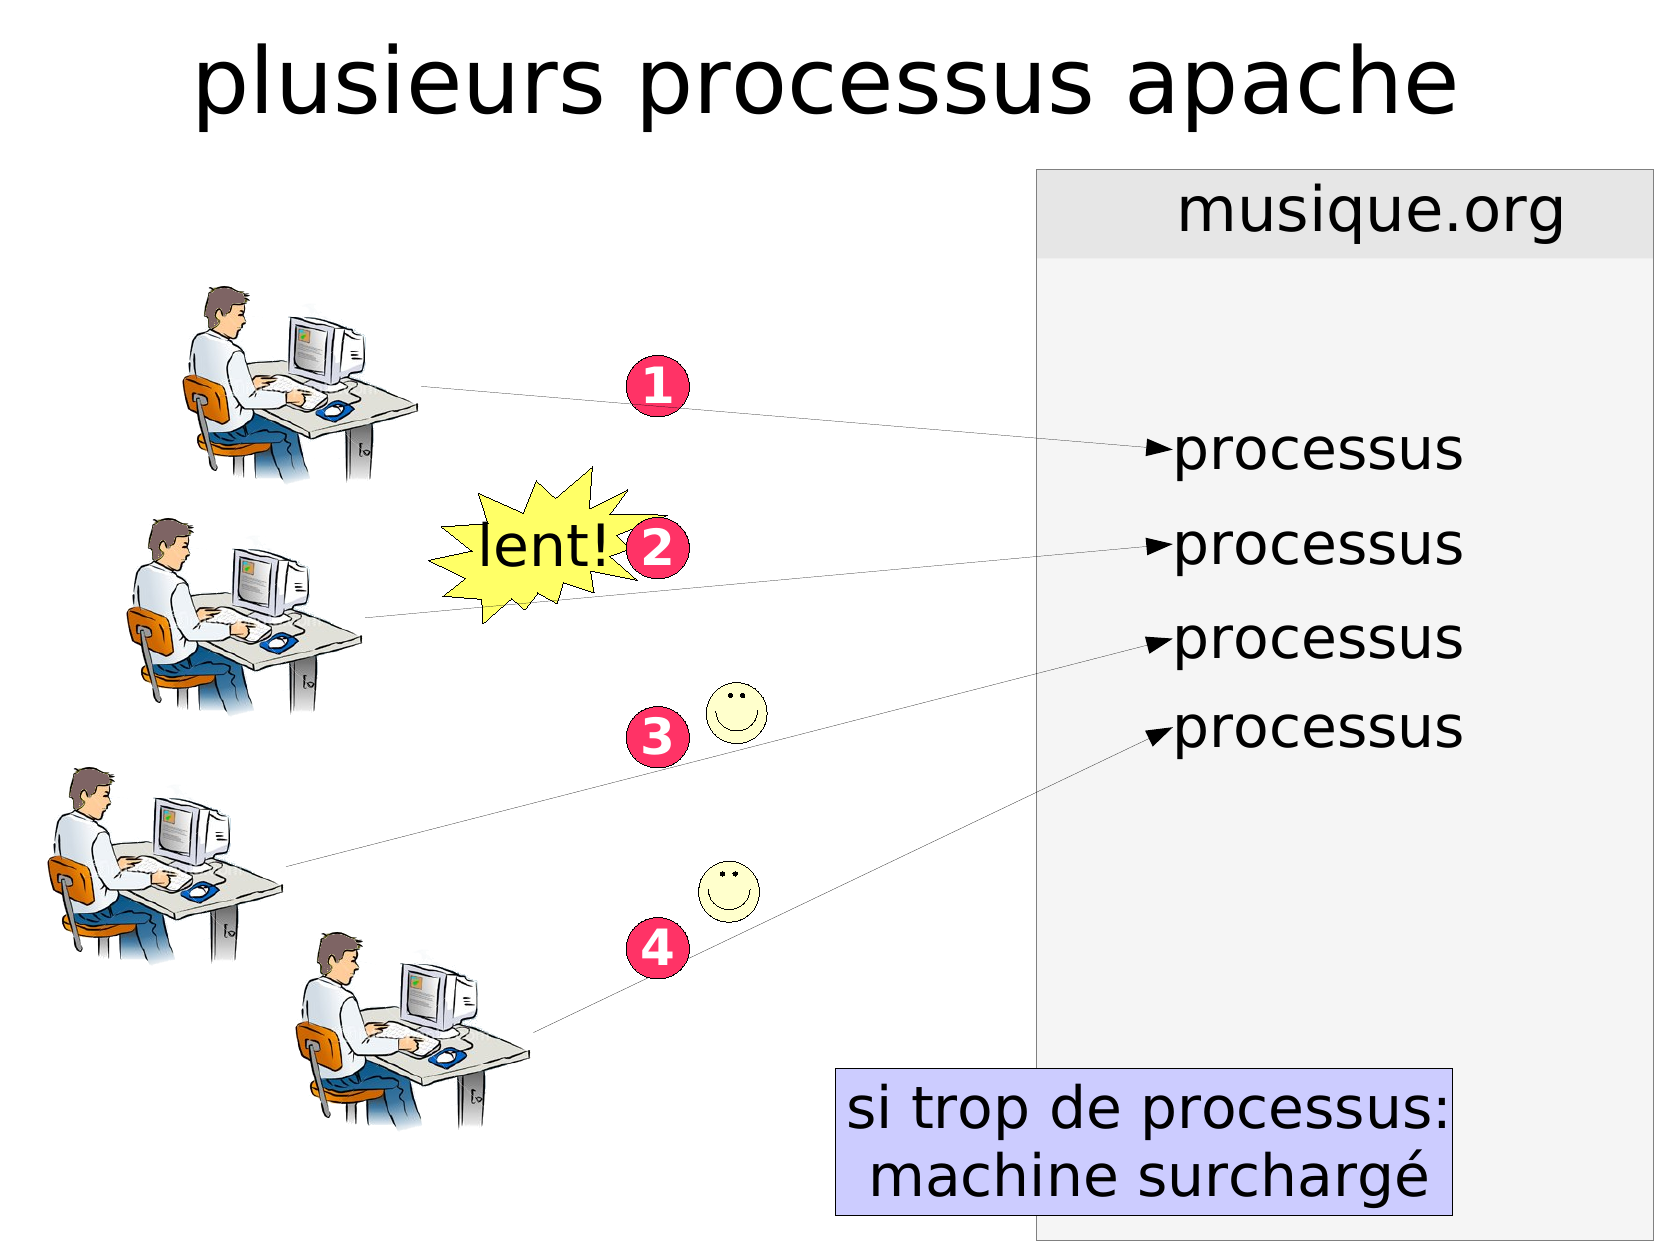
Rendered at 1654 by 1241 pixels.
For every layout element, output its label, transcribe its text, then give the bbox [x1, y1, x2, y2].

text_box [613, 558, 638, 581]
text_box [835, 170, 1653, 1240]
picture [173, 282, 422, 490]
text_box [482, 606, 504, 624]
text_box [428, 524, 595, 606]
text_box [698, 861, 760, 923]
text_box [518, 603, 531, 610]
title plusieurs processus apache [0, 17, 1654, 143]
picture [117, 514, 366, 722]
picture [38, 763, 534, 1137]
text_box 2 [626, 517, 690, 579]
text_box [613, 514, 668, 556]
text_box musique.org [1176, 173, 1568, 246]
text_box [523, 466, 628, 512]
text_box 1 [632, 405, 679, 417]
text_box processus [1172, 604, 1466, 673]
text_box 4 [626, 917, 690, 979]
text_box processus [1172, 510, 1466, 578]
text_box lent! [477, 512, 613, 581]
text_box 3 [626, 706, 690, 768]
text_box 1 [626, 355, 690, 408]
text_box si trop de processus: machine surchargé [846, 1074, 1453, 1210]
text_box [478, 493, 521, 512]
text_box processus [1172, 415, 1466, 484]
text_box [706, 682, 768, 744]
text_box processus [1172, 693, 1466, 762]
